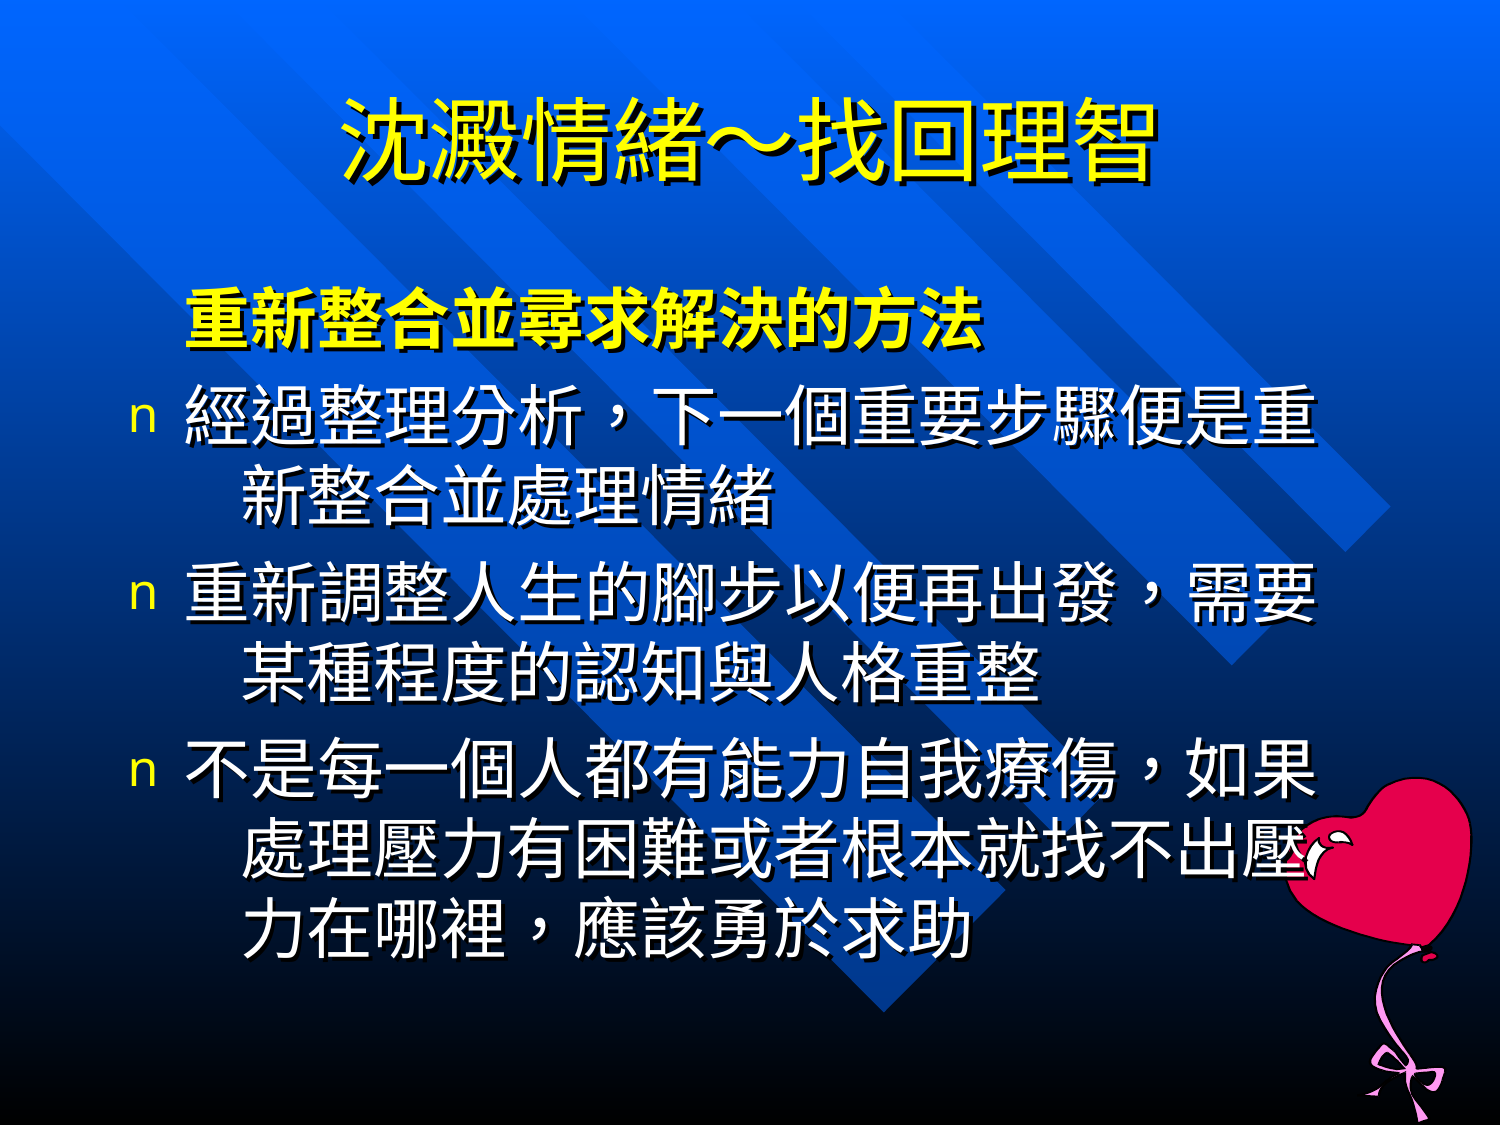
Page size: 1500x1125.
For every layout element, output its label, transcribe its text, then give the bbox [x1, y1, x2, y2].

chart [1275, 761, 1476, 1124]
title 沈澱情緒～找回理智 [112, 37, 1388, 238]
list 重新整合並尋求解決的方法 經過整理分析，下一個重要步驟便是重新整合並處理情緒 重新調整人生的腳步以便再出發，需要某種程度的認知與人格重整 不是每一個人都有能力自我療傷，如果處理壓力有困難或者根本就找不出壓力在哪裡，應該勇於求助 [112, 269, 1388, 1001]
